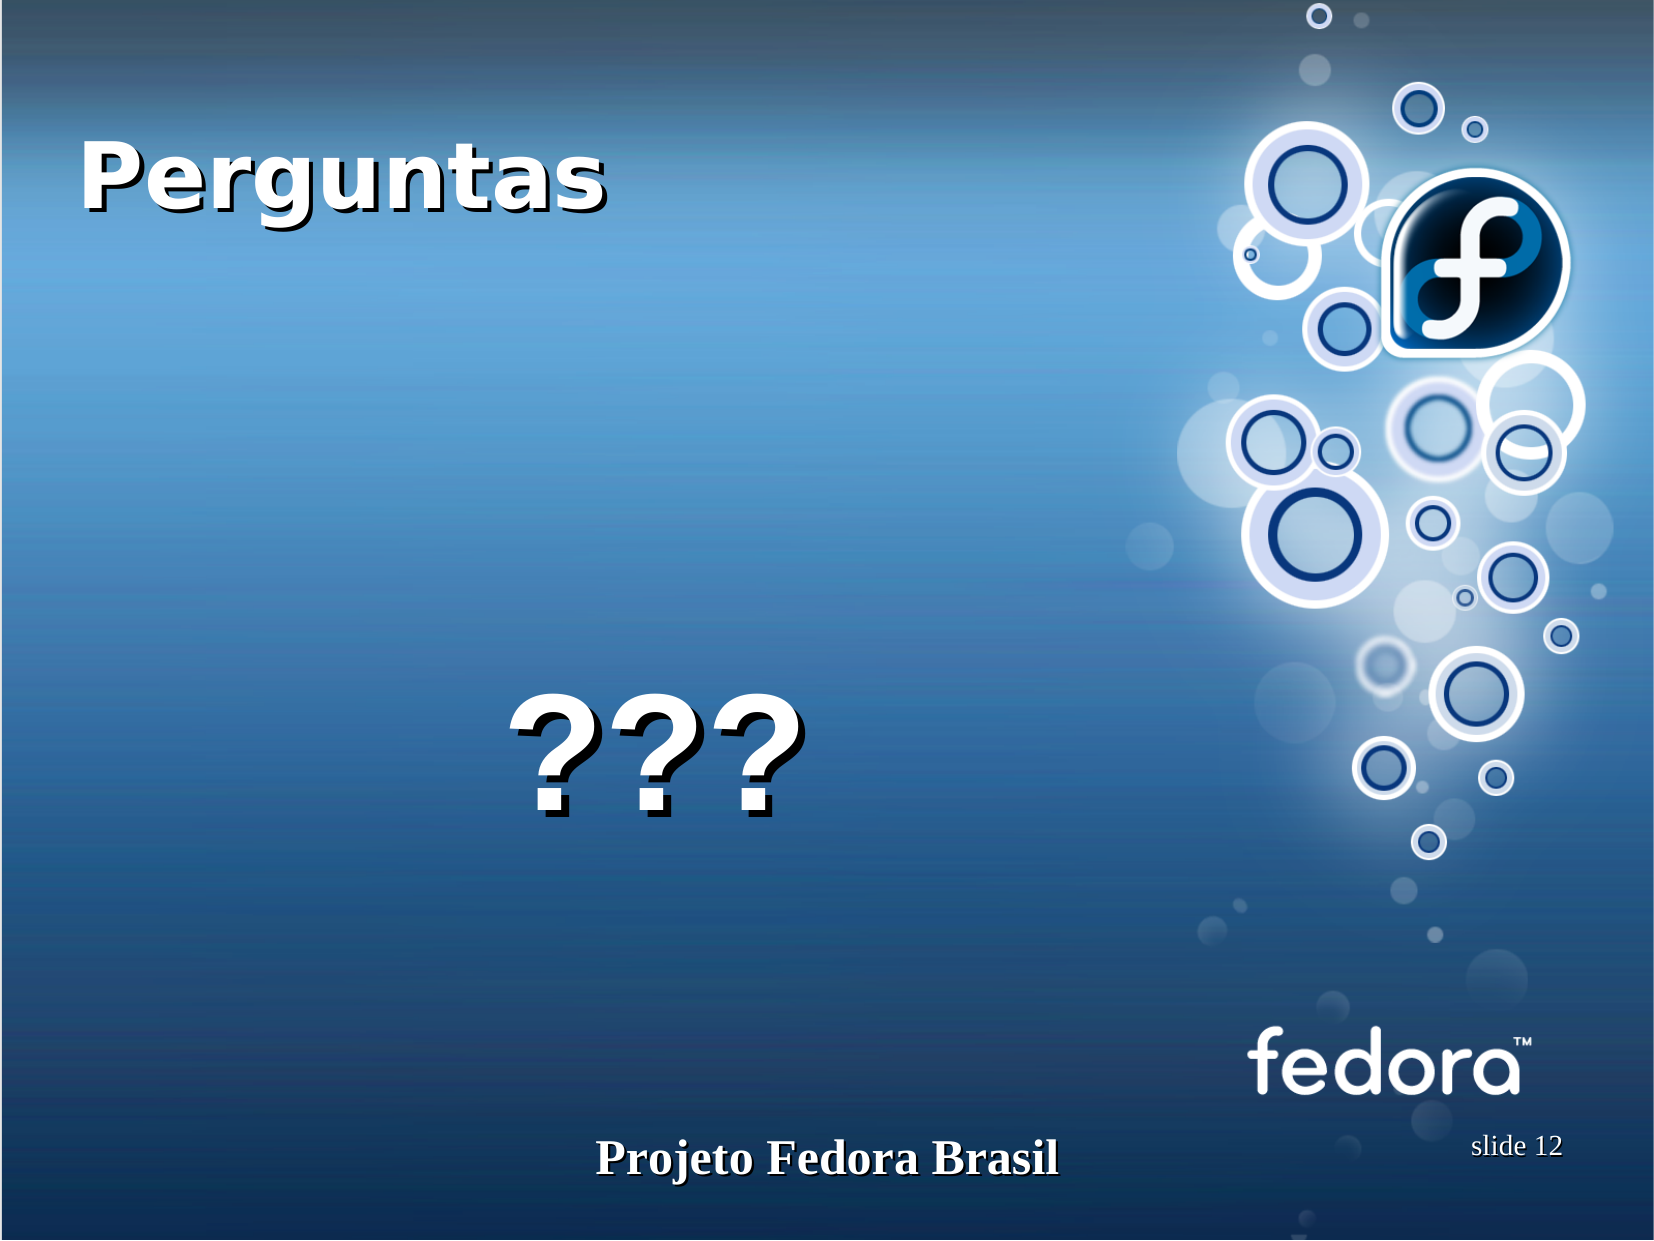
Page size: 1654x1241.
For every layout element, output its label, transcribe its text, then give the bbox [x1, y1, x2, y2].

picture [1, 0, 1654, 1240]
title Perguntas [76, 73, 1565, 281]
list ??? [82, 337, 1211, 1156]
